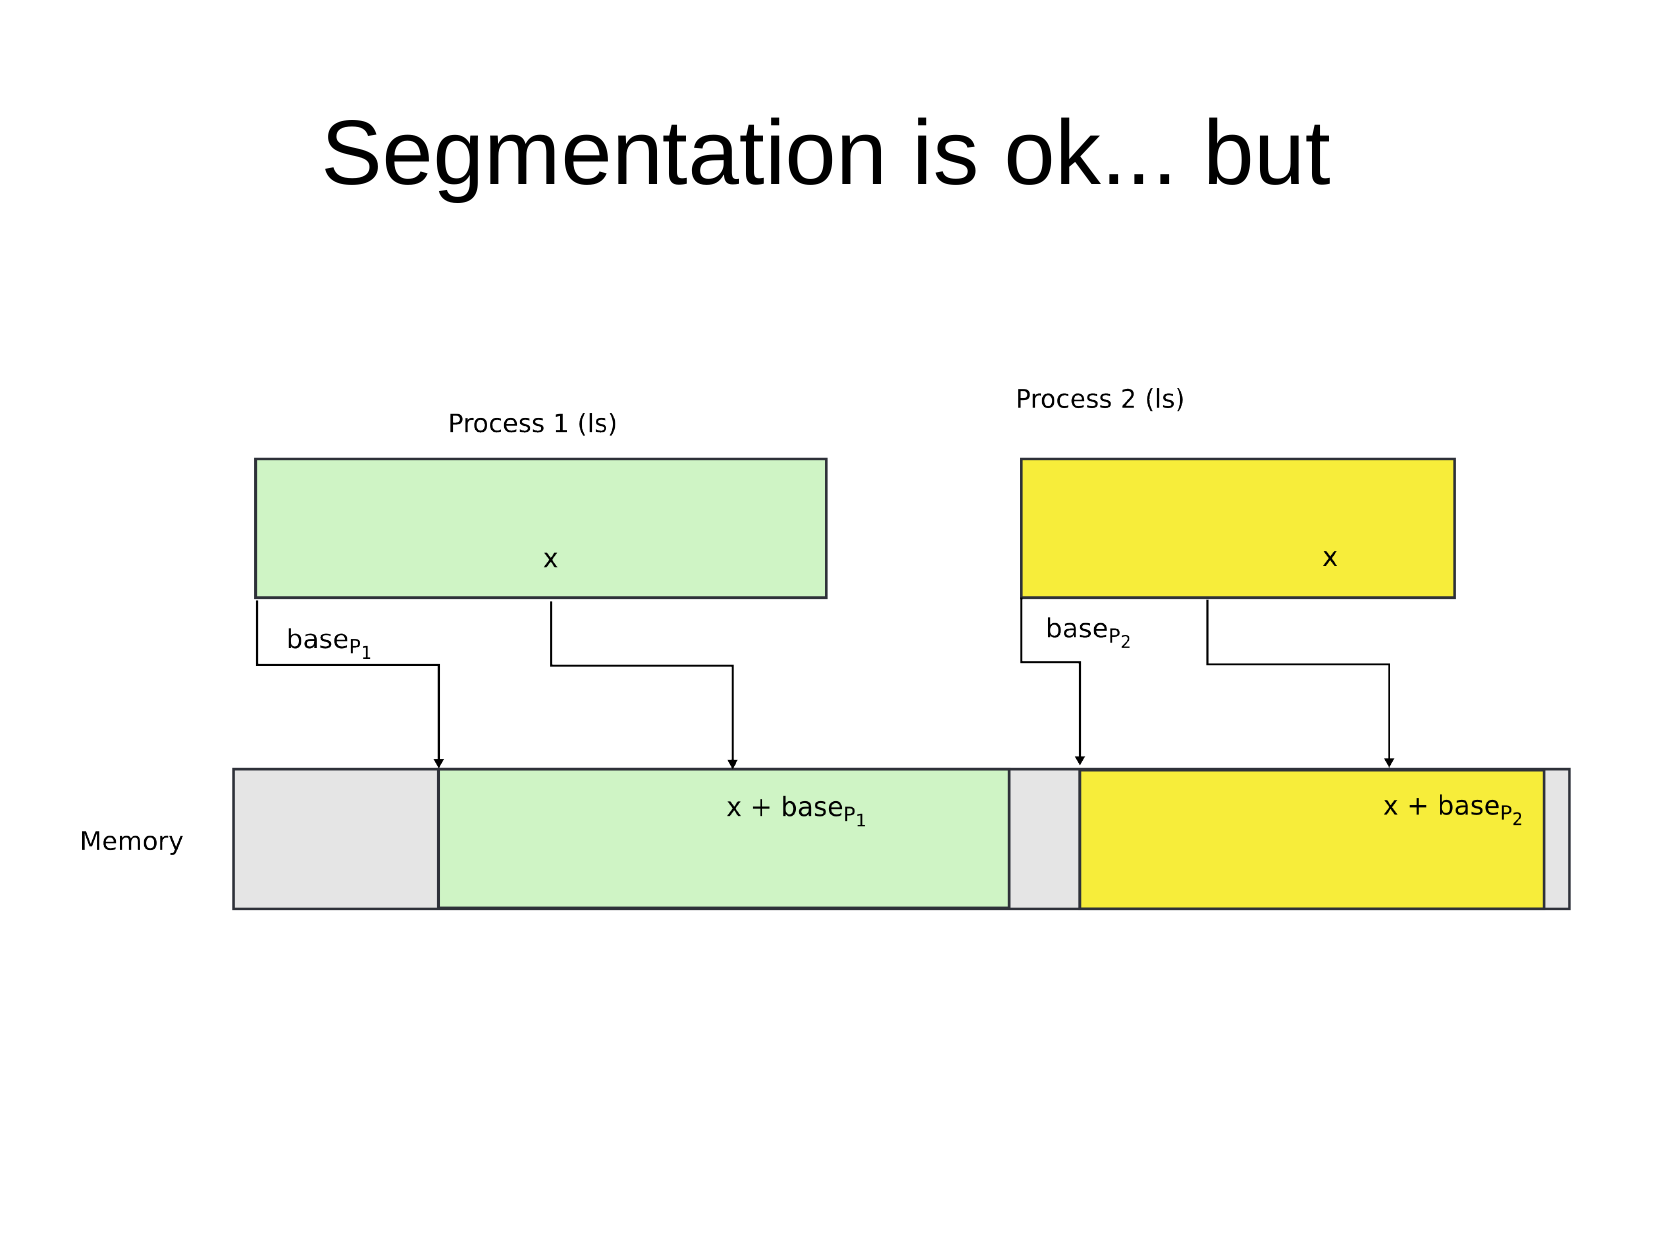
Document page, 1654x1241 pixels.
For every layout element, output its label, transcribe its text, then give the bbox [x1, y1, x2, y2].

picture [82, 388, 1571, 911]
title Segmentation is ok... but [82, 49, 1571, 257]
